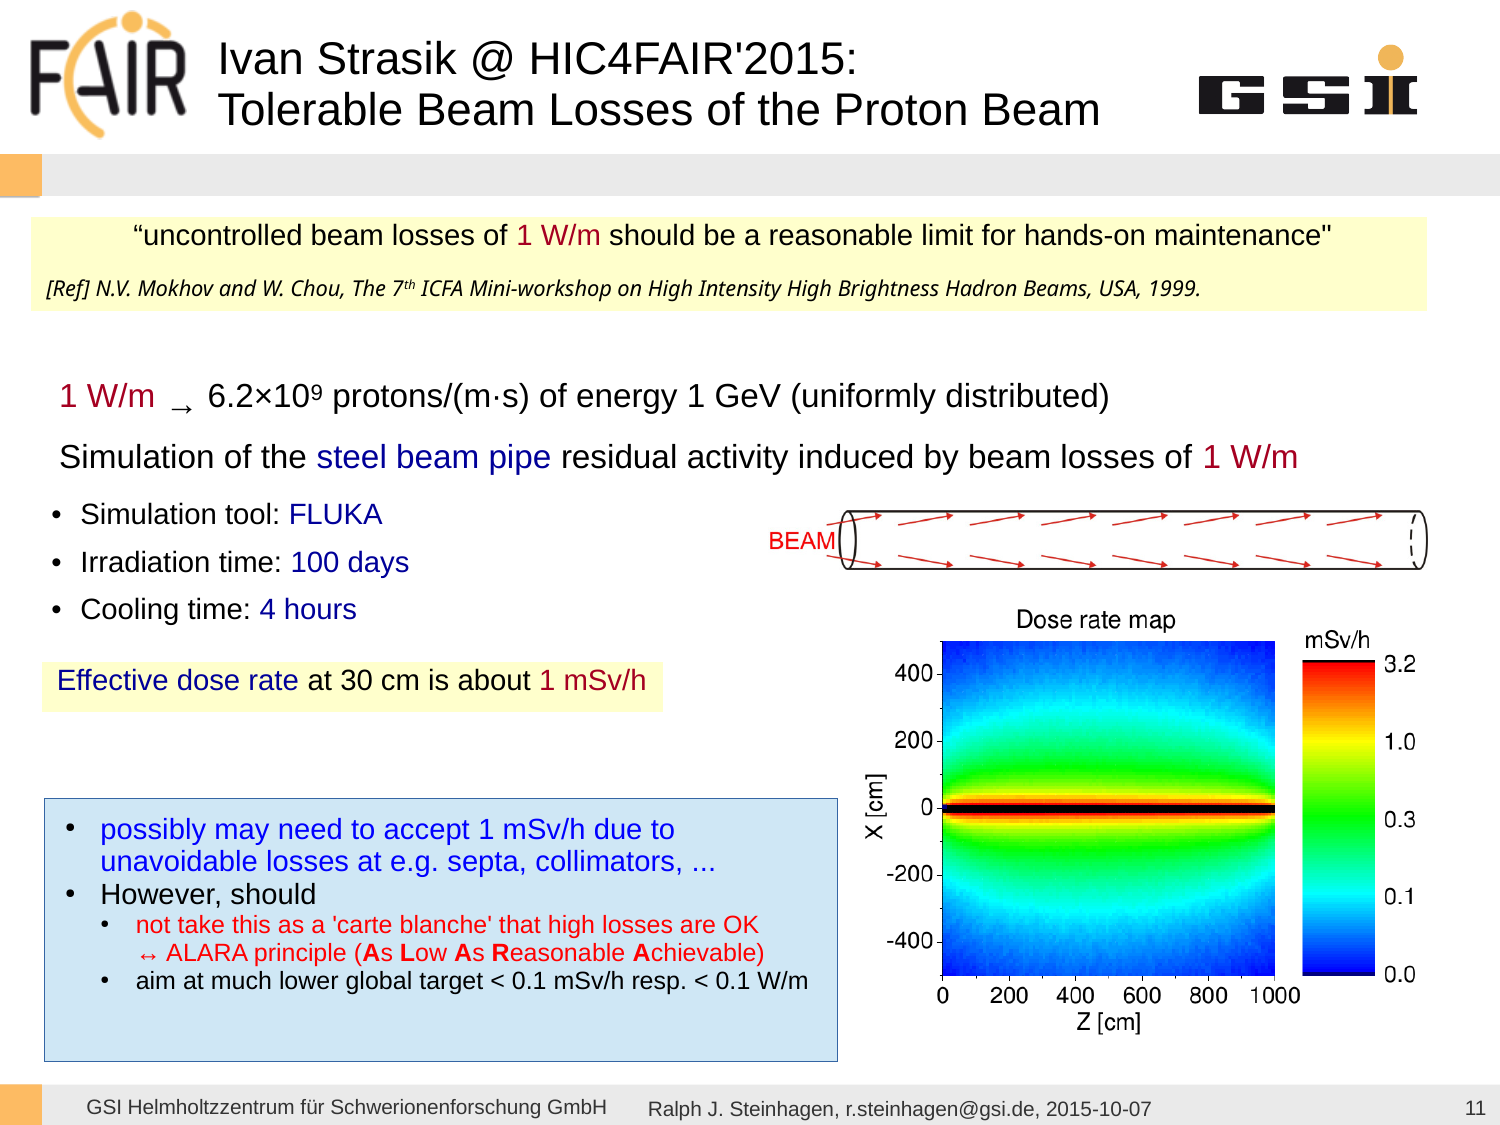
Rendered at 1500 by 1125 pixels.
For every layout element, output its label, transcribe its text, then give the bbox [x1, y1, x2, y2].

text_box → [165, 385, 198, 423]
picture [30, 9, 187, 141]
picture [1197, 42, 1419, 117]
text_box 6.2×10 [198, 377, 311, 426]
text_box [31, 217, 1427, 311]
text_box “uncontrolled beam losses of 1 W/m should be a reasonable limit for hands-on maintenance" [133, 219, 1332, 262]
text_box [Ref] N.V. Mokhov and W. Chou, The 7th ICFA Mini-workshop on High Intensity High Brightness Hadron Beams, USA, 1999. [46, 273, 1367, 300]
text_box Simulation of the steel beam pipe residual activity induced by beam losses of 1 W/m [59, 438, 1298, 487]
text_box Irradiation time: 100 days [80, 545, 409, 589]
text_box protons/(m·s) of energy 1 GeV (uniformly distributed) [332, 377, 1105, 426]
picture [768, 510, 1428, 570]
text_box possibly may need to accept 1 mSv/h due to unavoidable losses at e.g. septa, collimators, ... However, should not take this as a 'carte blanche' that high losses are OK ↔ ALARA principle (As Low As Reasonable Achievable) aim at much lower global target < 0.1 mSv/h resp. < 0.1 W/m [50, 805, 829, 1056]
text_box [44, 798, 838, 1062]
text_box [42, 662, 663, 712]
text_box Effective dose rate at 30 cm is about 1 mSv/h [56, 663, 646, 707]
text_box 1 W/m [59, 377, 165, 426]
title Ivan Strasik @ HIC4FAIR'2015: Tolerable Beam Losses of the Proton Beam [217, 20, 1109, 147]
text_box • [51, 545, 62, 589]
text_box Cooling time: 4 hours [80, 593, 358, 636]
text_box • [51, 593, 62, 636]
text_box • [51, 498, 62, 541]
picture [858, 597, 1423, 1044]
text_box 9 [310, 380, 324, 413]
text_box Simulation tool: FLUKA [80, 498, 382, 541]
